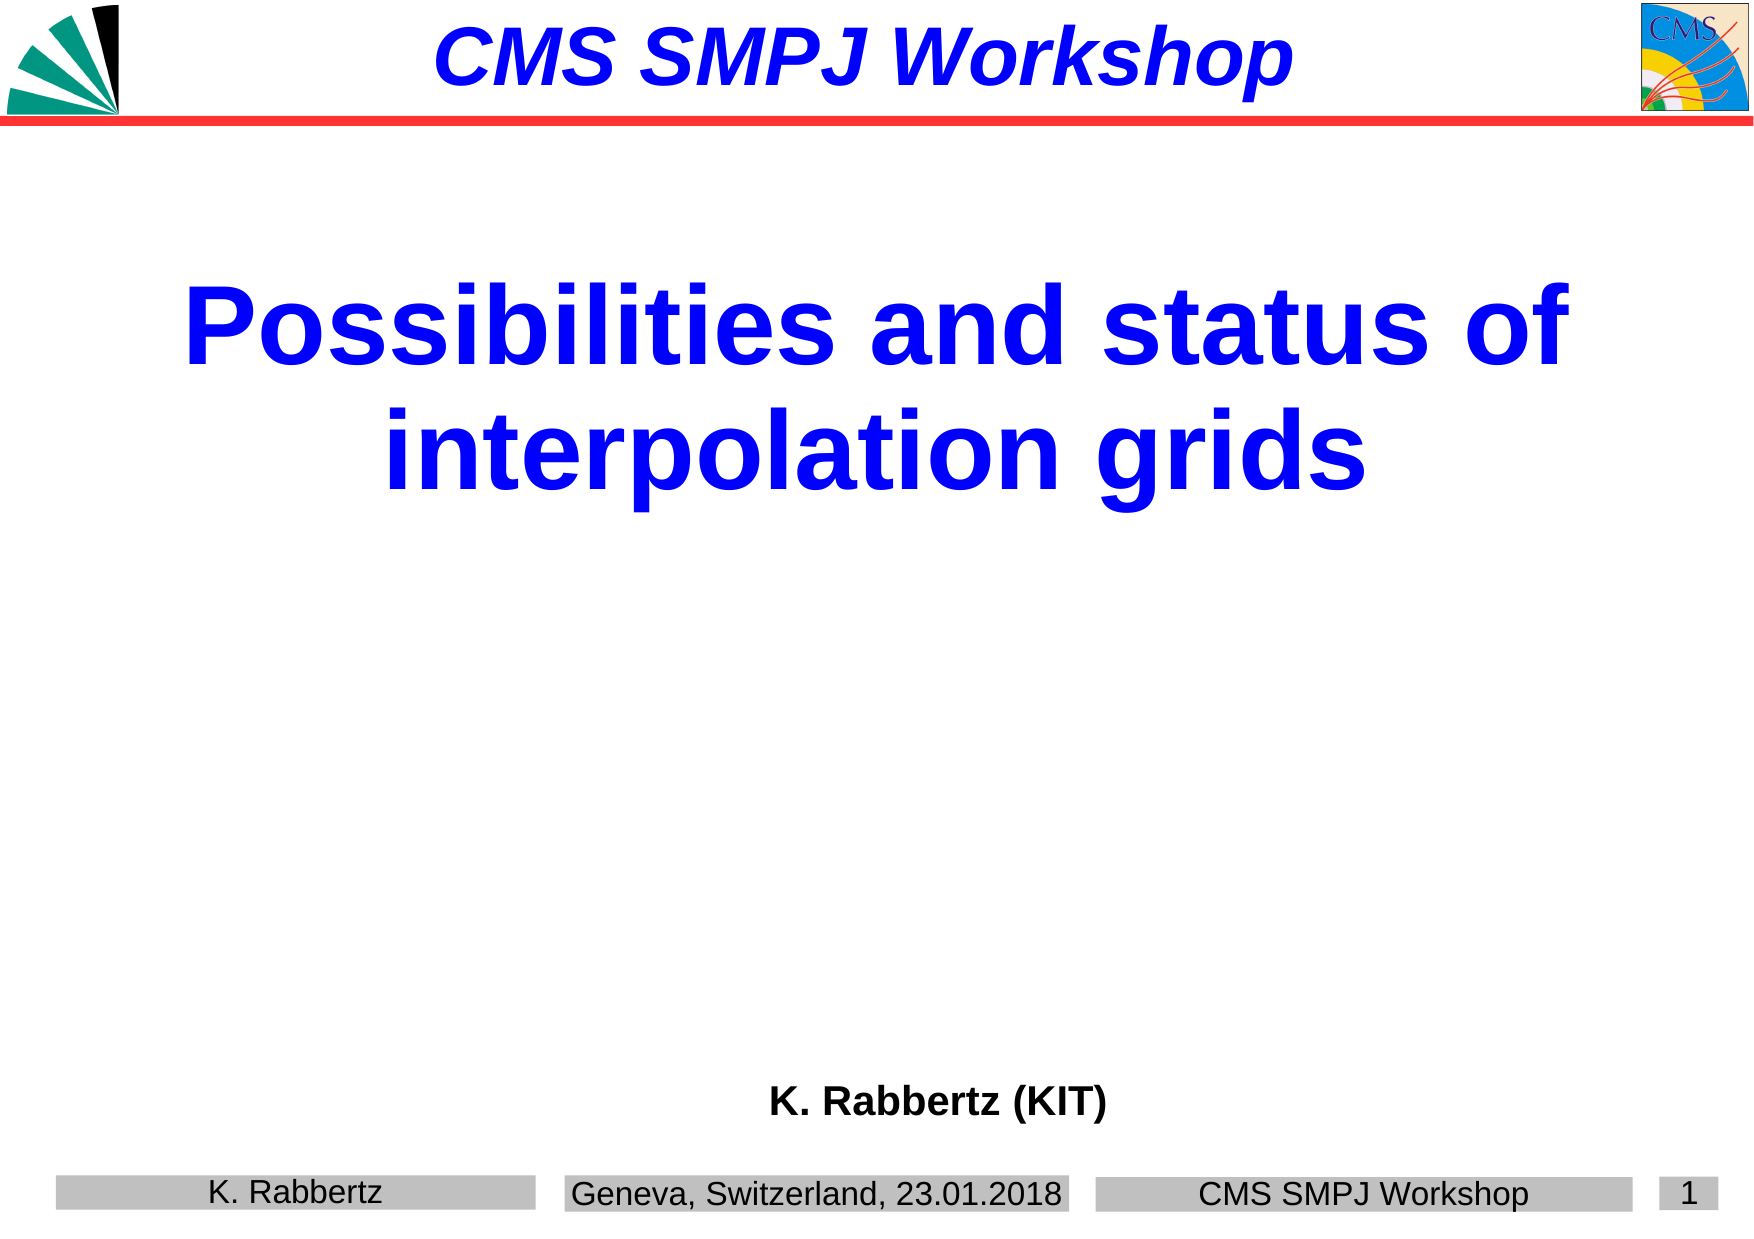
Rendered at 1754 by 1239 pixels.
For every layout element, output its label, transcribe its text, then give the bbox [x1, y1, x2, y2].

picture [7, 5, 119, 116]
picture [1641, 3, 1749, 111]
title CMS SMPJ Workshop [123, 0, 1606, 114]
text_box K. Rabbertz (KIT) [757, 1072, 1120, 1131]
text_box Possibilities and status of interpolation grids [171, 256, 1583, 521]
